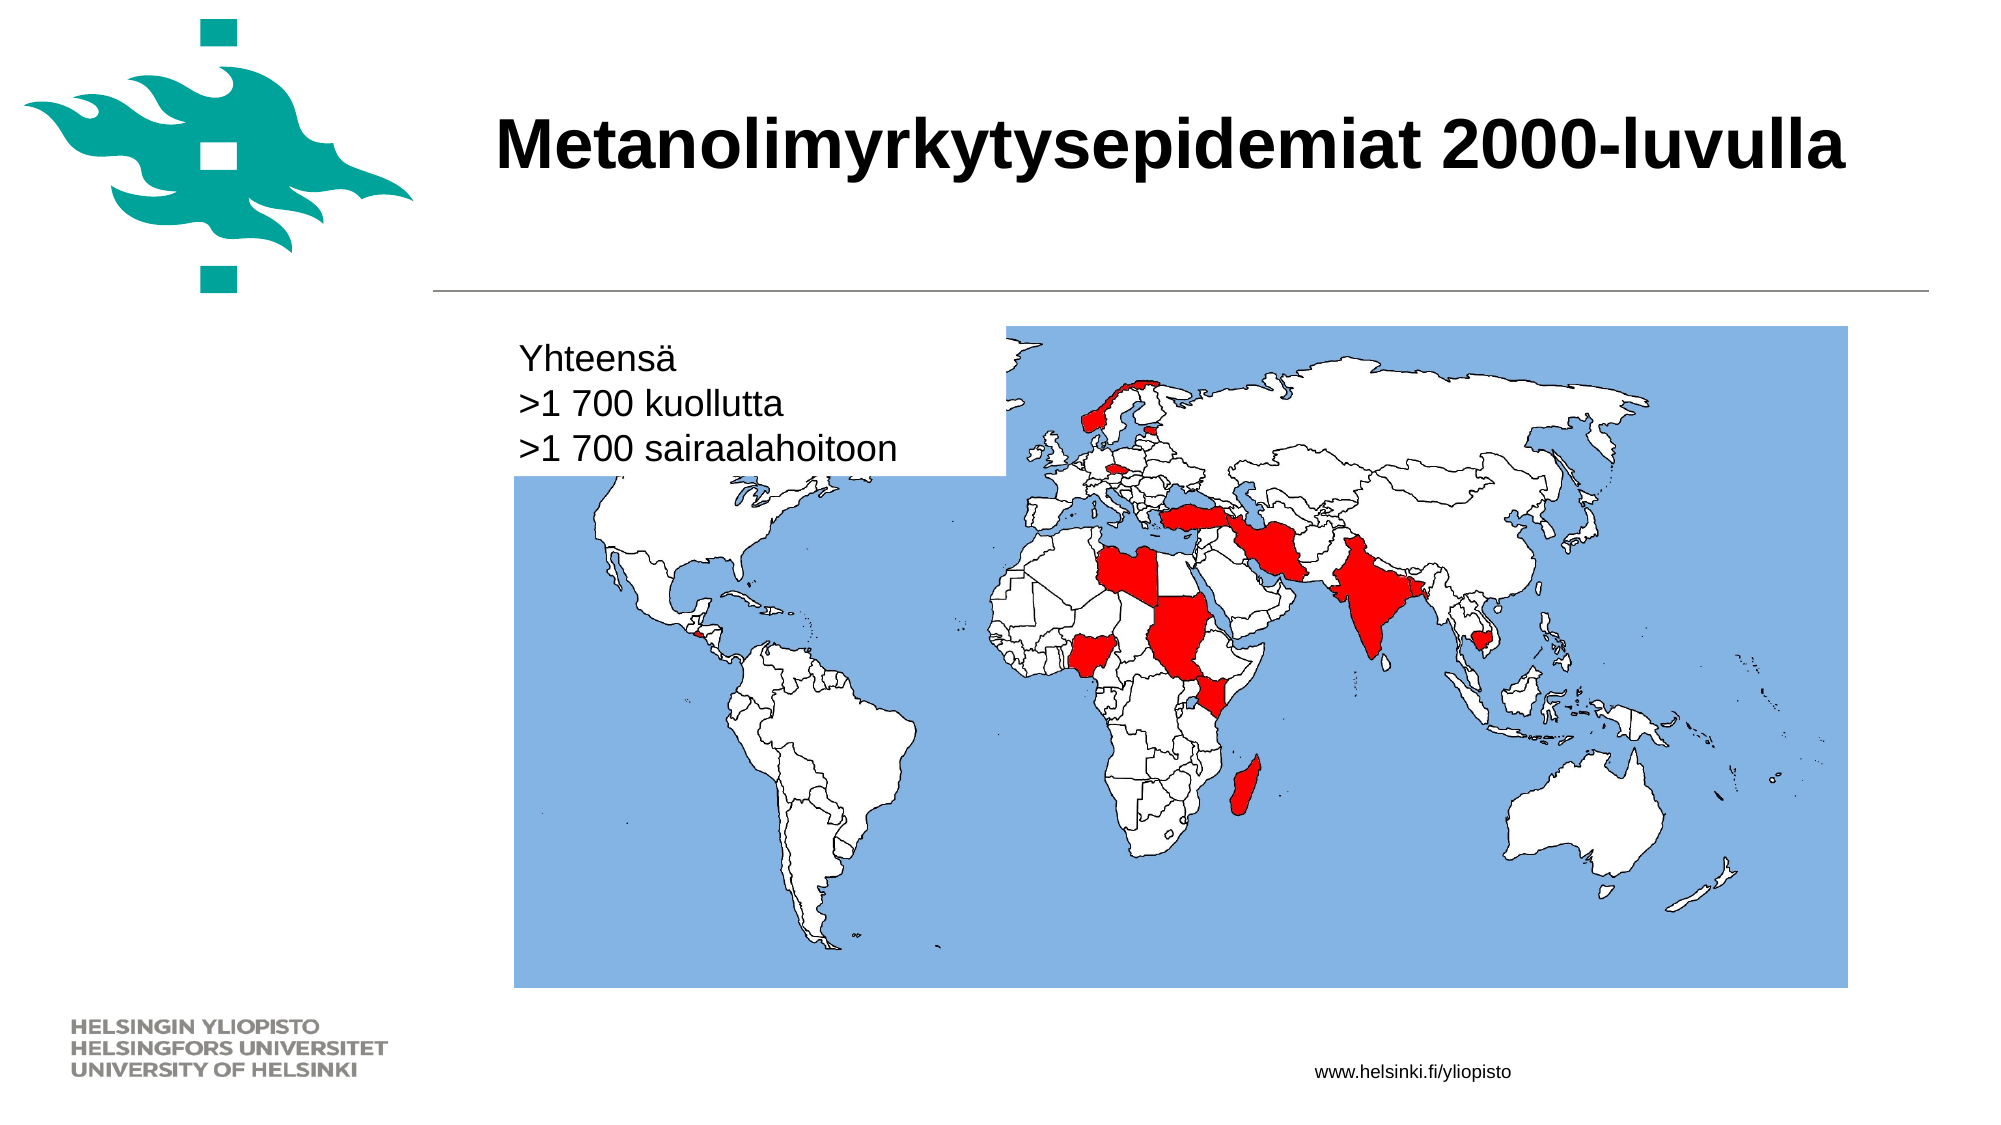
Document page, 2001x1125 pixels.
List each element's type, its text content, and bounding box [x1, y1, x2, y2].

picture [514, 326, 1848, 988]
picture [70, 1017, 389, 1079]
title Metanolimyrkytysepidemiat 2000-luvulla [432, 90, 1930, 279]
text_box Yhteensä >1 700 kuollutta >1 700 sairaalahoitoon [503, 326, 1007, 477]
